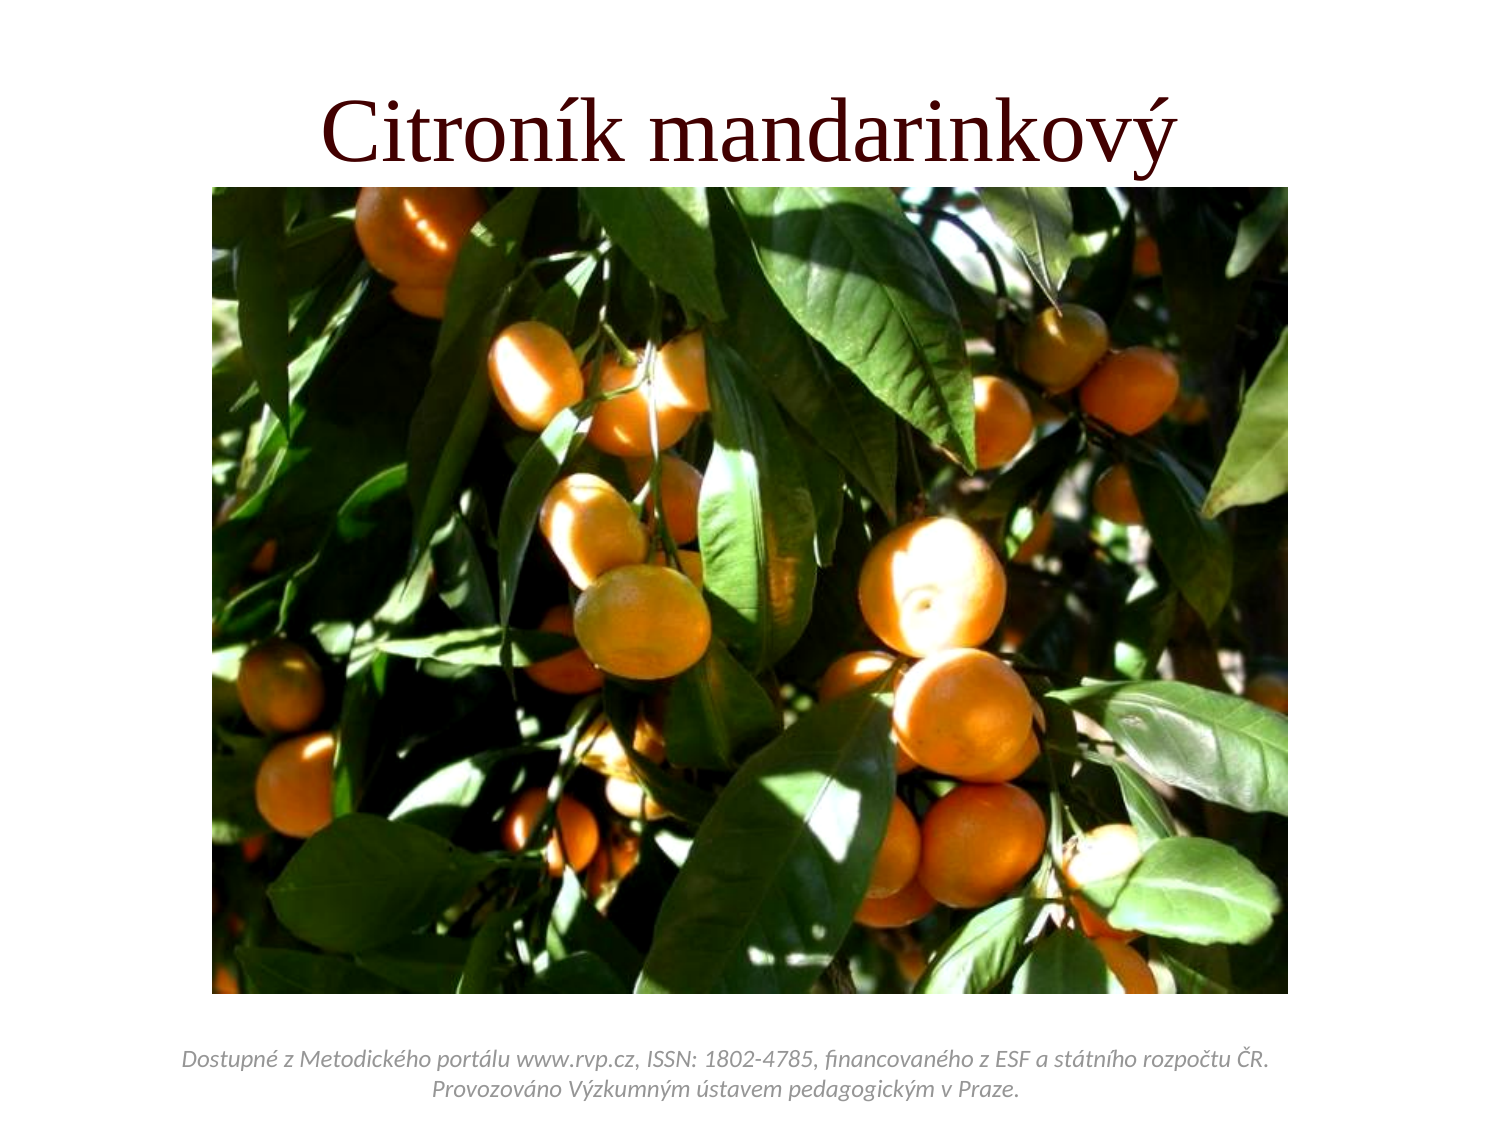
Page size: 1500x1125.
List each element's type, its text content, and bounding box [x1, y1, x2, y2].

title Citroník mandarinkový [75, 0, 1426, 188]
text_box [212, 187, 1288, 994]
text_box Dostupné z Metodického portálu www.rvp.cz, ISSN: 1802-4785, financovaného z ESF a státního rozpočtu ČR. Provozováno Výzkumným ústavem pedagogickým v Praze. [105, 1042, 1348, 1103]
